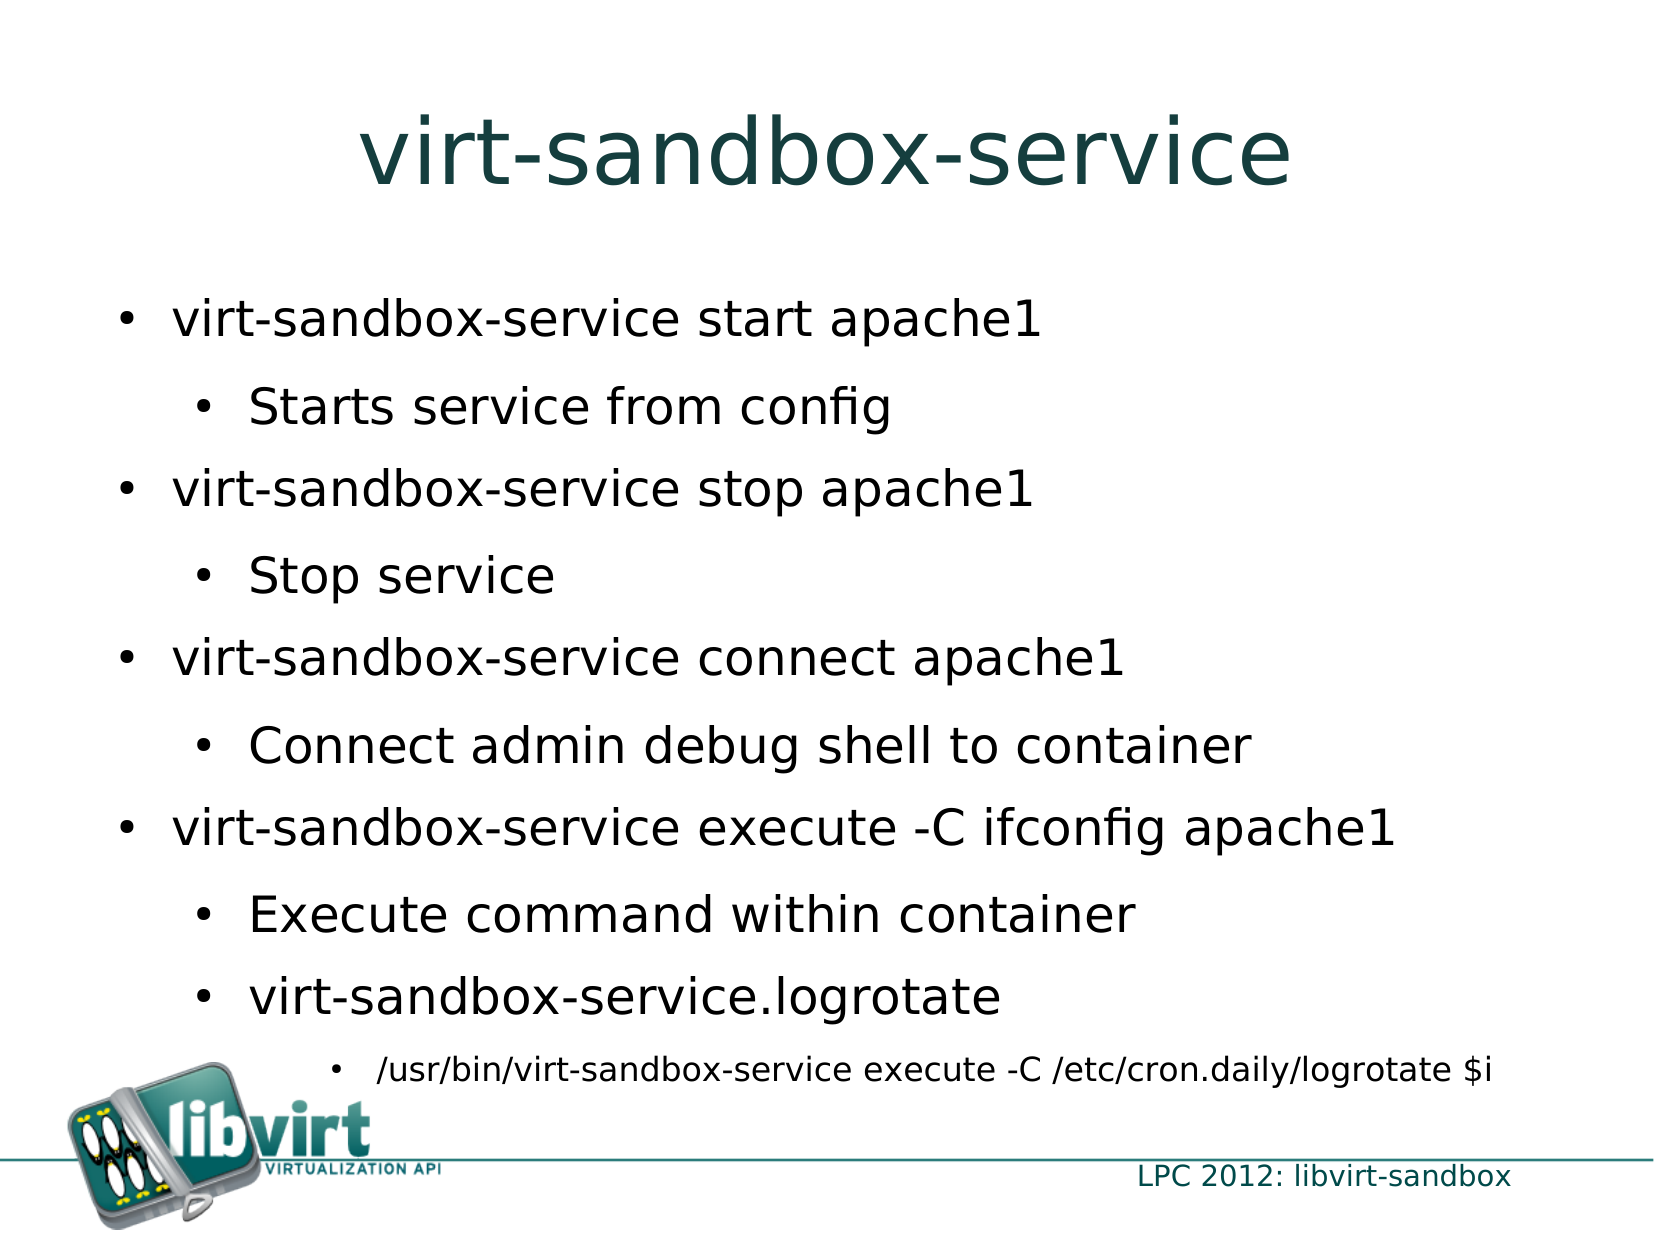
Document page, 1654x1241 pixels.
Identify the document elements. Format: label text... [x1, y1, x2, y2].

list virt-sandbox-service start apache1 Starts service from config virt-sandbox-service stop apache1 Stop service virt-sandbox-service connect apache1 Connect admin debug shell to container virt-sandbox-service execute -C ifconfig apache1 Execute command within container virt-sandbox-service.logrotate /usr/bin/virt-sandbox-service execute -C /etc/cron.daily/logrotate $i [82, 290, 1571, 1062]
picture [0, 1062, 1654, 1230]
title virt-sandbox-service [82, 49, 1571, 257]
text_box LPC 2012: libvirt-sandbox [1122, 1151, 1654, 1211]
